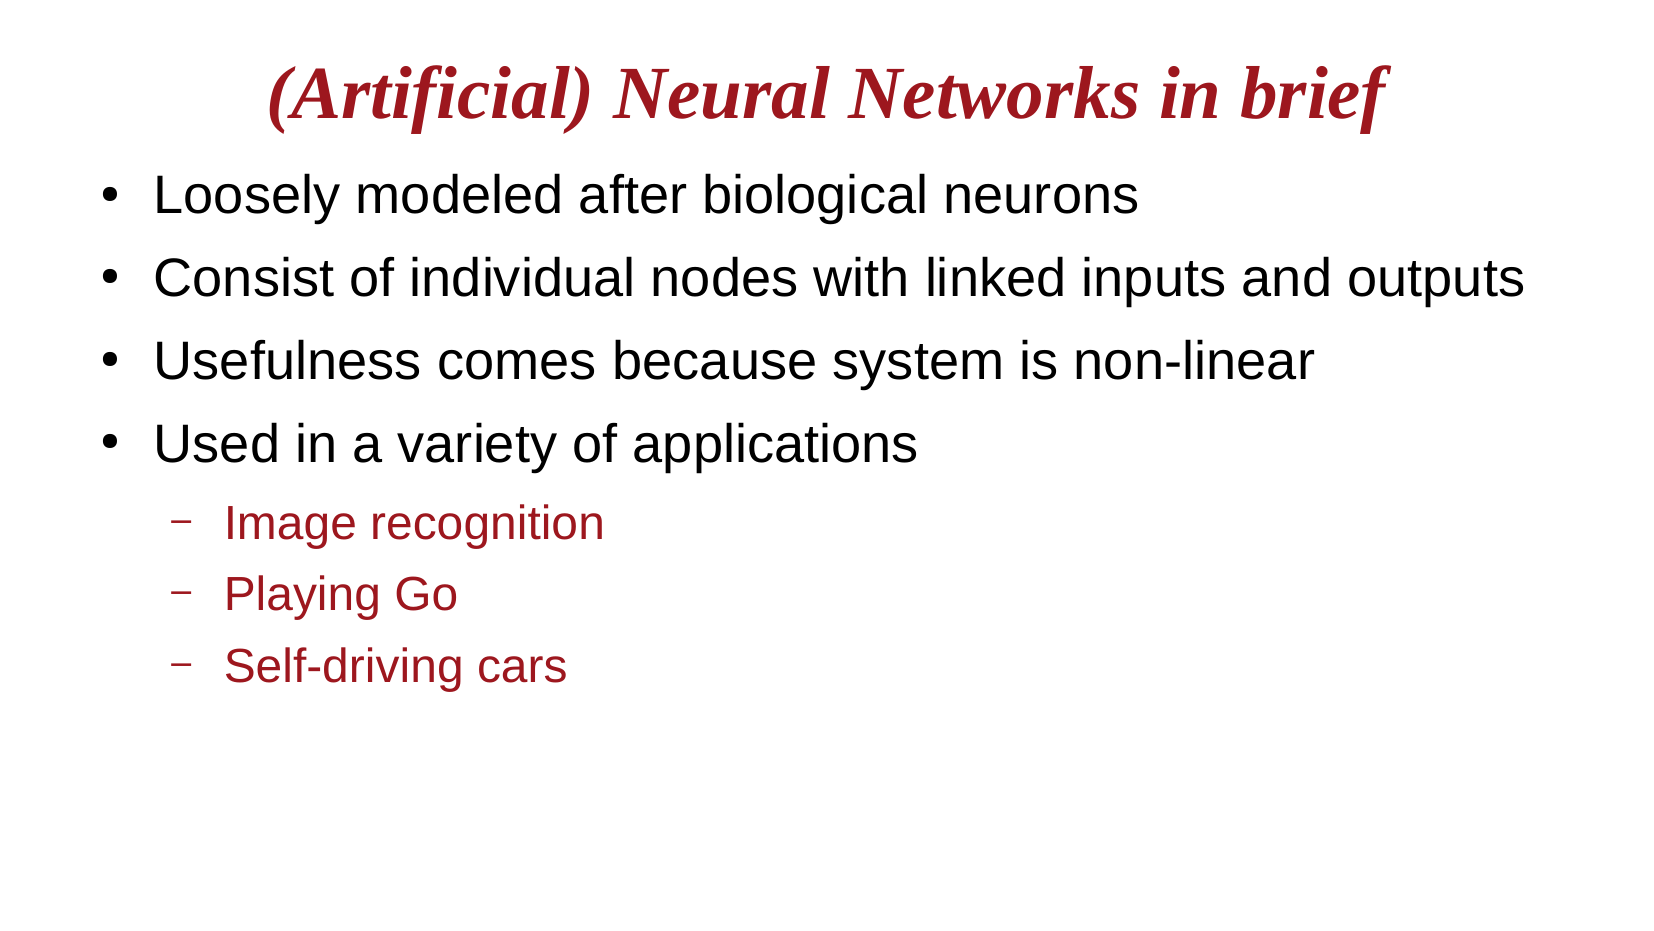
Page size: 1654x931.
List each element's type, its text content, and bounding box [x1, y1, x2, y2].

list Loosely modeled after biological neurons Consist of individual nodes with linked inputs and outputs Usefulness comes because system is non-linear Used in a variety of applications Image recognition Playing Go Self-driving cars [82, 165, 1571, 826]
title (Artificial) Neural Networks in brief [82, 37, 1571, 151]
